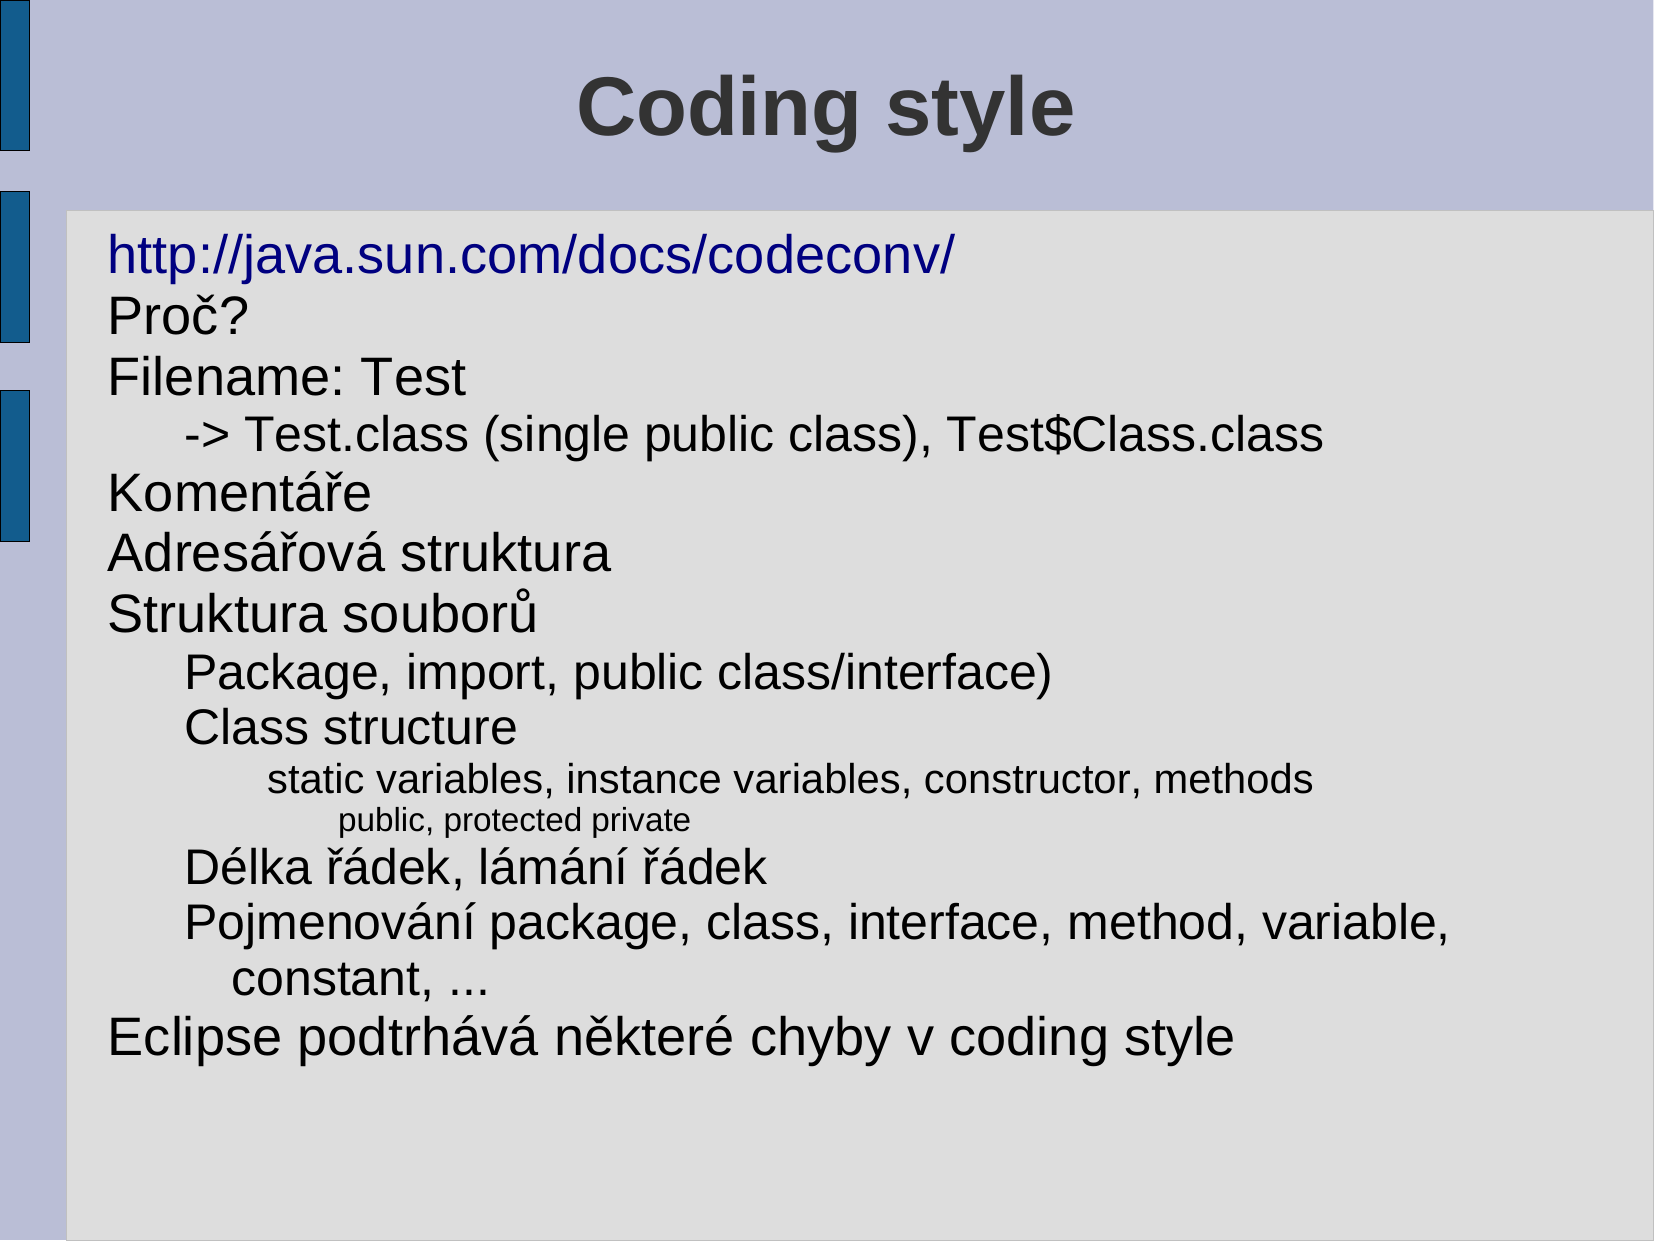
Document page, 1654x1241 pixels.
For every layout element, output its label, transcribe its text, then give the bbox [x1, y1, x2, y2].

list http://java.sun.com/docs/codeconv/ Proč? Filename: Test -> Test.class (single public class), Test$Class.class Komentáře Adresářová struktura Struktura souborů Package, import, public class/interface) Class structure static variables, instance variables, constructor, methods public, protected private Délka řádek, lámání řádek Pojmenování package, class, interface, method, variable, constant, ... Eclipse podtrhává některé chyby v coding style [90, 225, 1576, 1171]
title Coding style [120, 17, 1533, 196]
